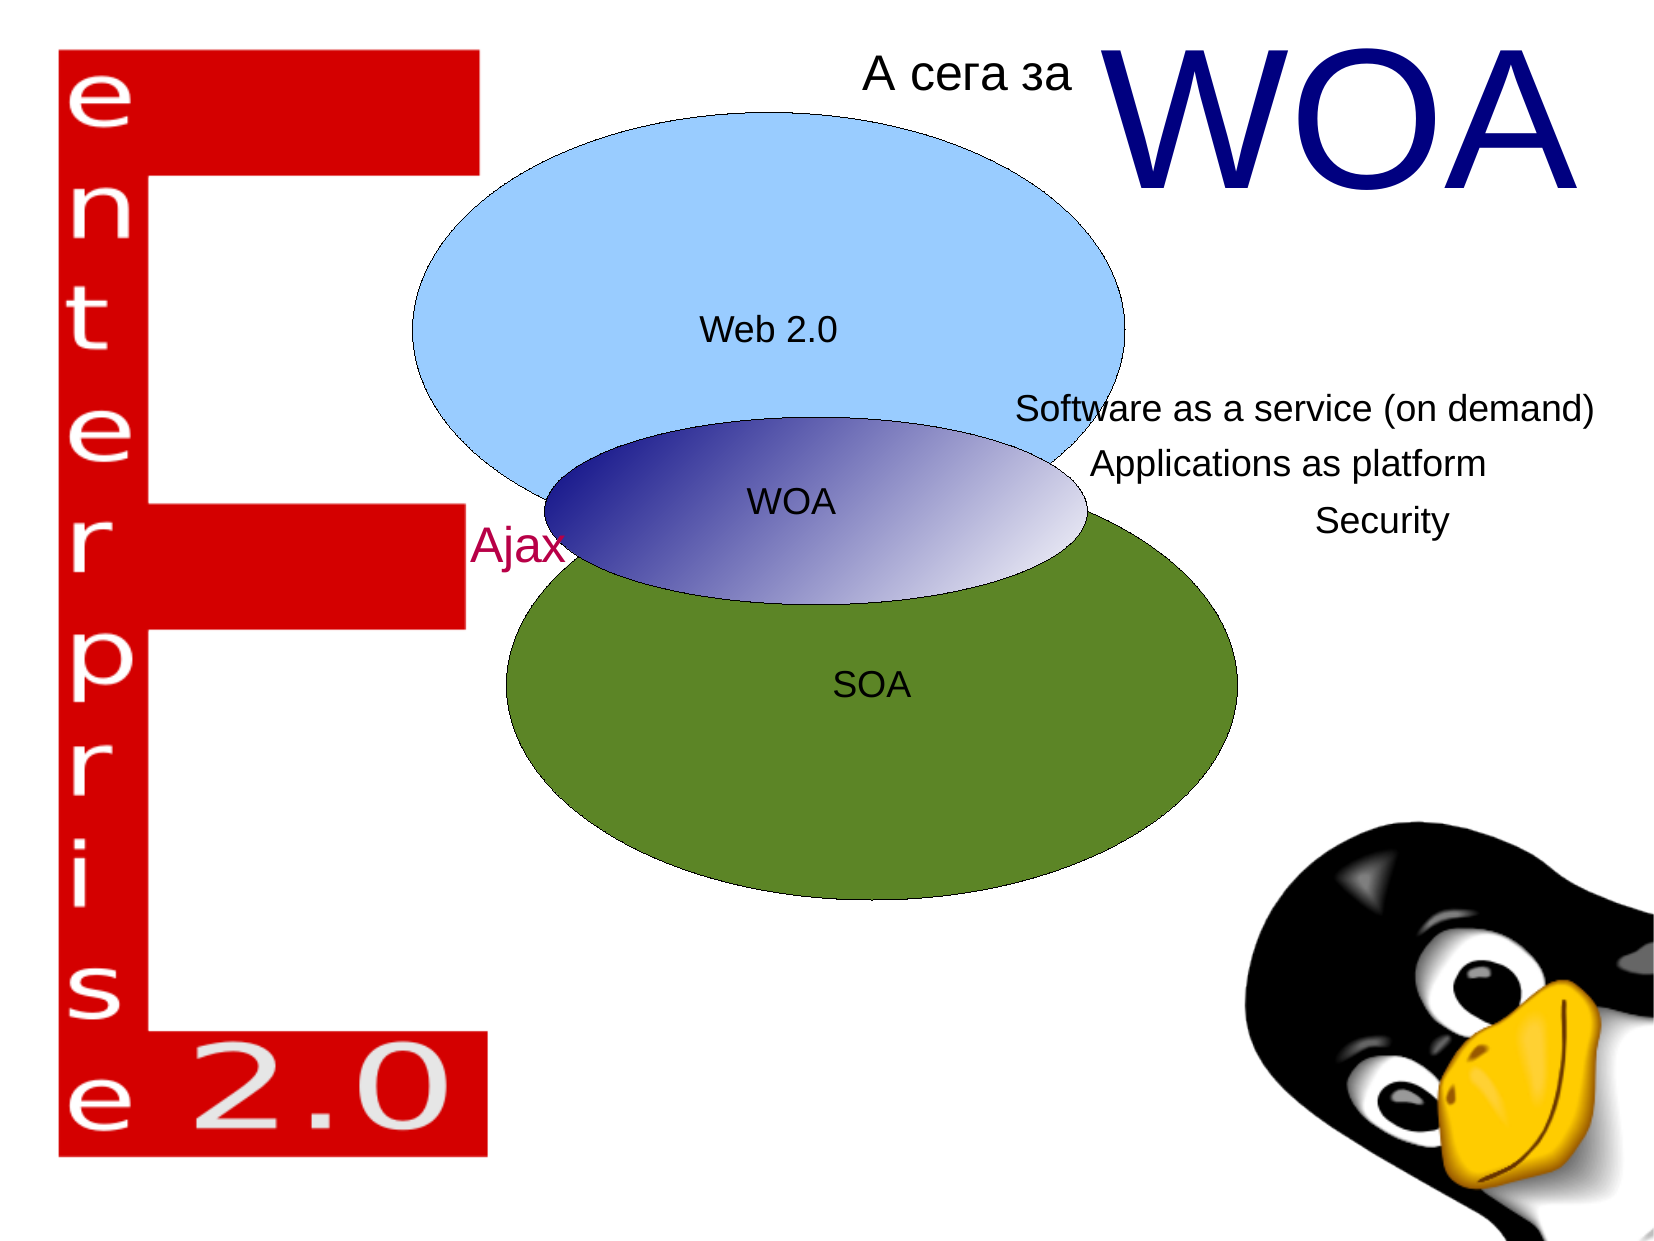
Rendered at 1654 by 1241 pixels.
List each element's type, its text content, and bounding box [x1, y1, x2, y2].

text_box Software as a service (on demand) [1000, 379, 1611, 437]
picture [6, 5, 1654, 1241]
text_box А сега за [848, 37, 975, 109]
picture [1051, 443, 1075, 481]
text_box WOA [975, 0, 1594, 239]
text_box Security [1300, 492, 1465, 550]
text_box Applications as platform [1075, 435, 1502, 493]
text_box Web 2.0 [412, 112, 1126, 500]
text_box SOA [506, 511, 1238, 901]
text_box WOA [731, 472, 852, 530]
text_box Ajax [455, 509, 612, 599]
text_box [544, 417, 1088, 605]
